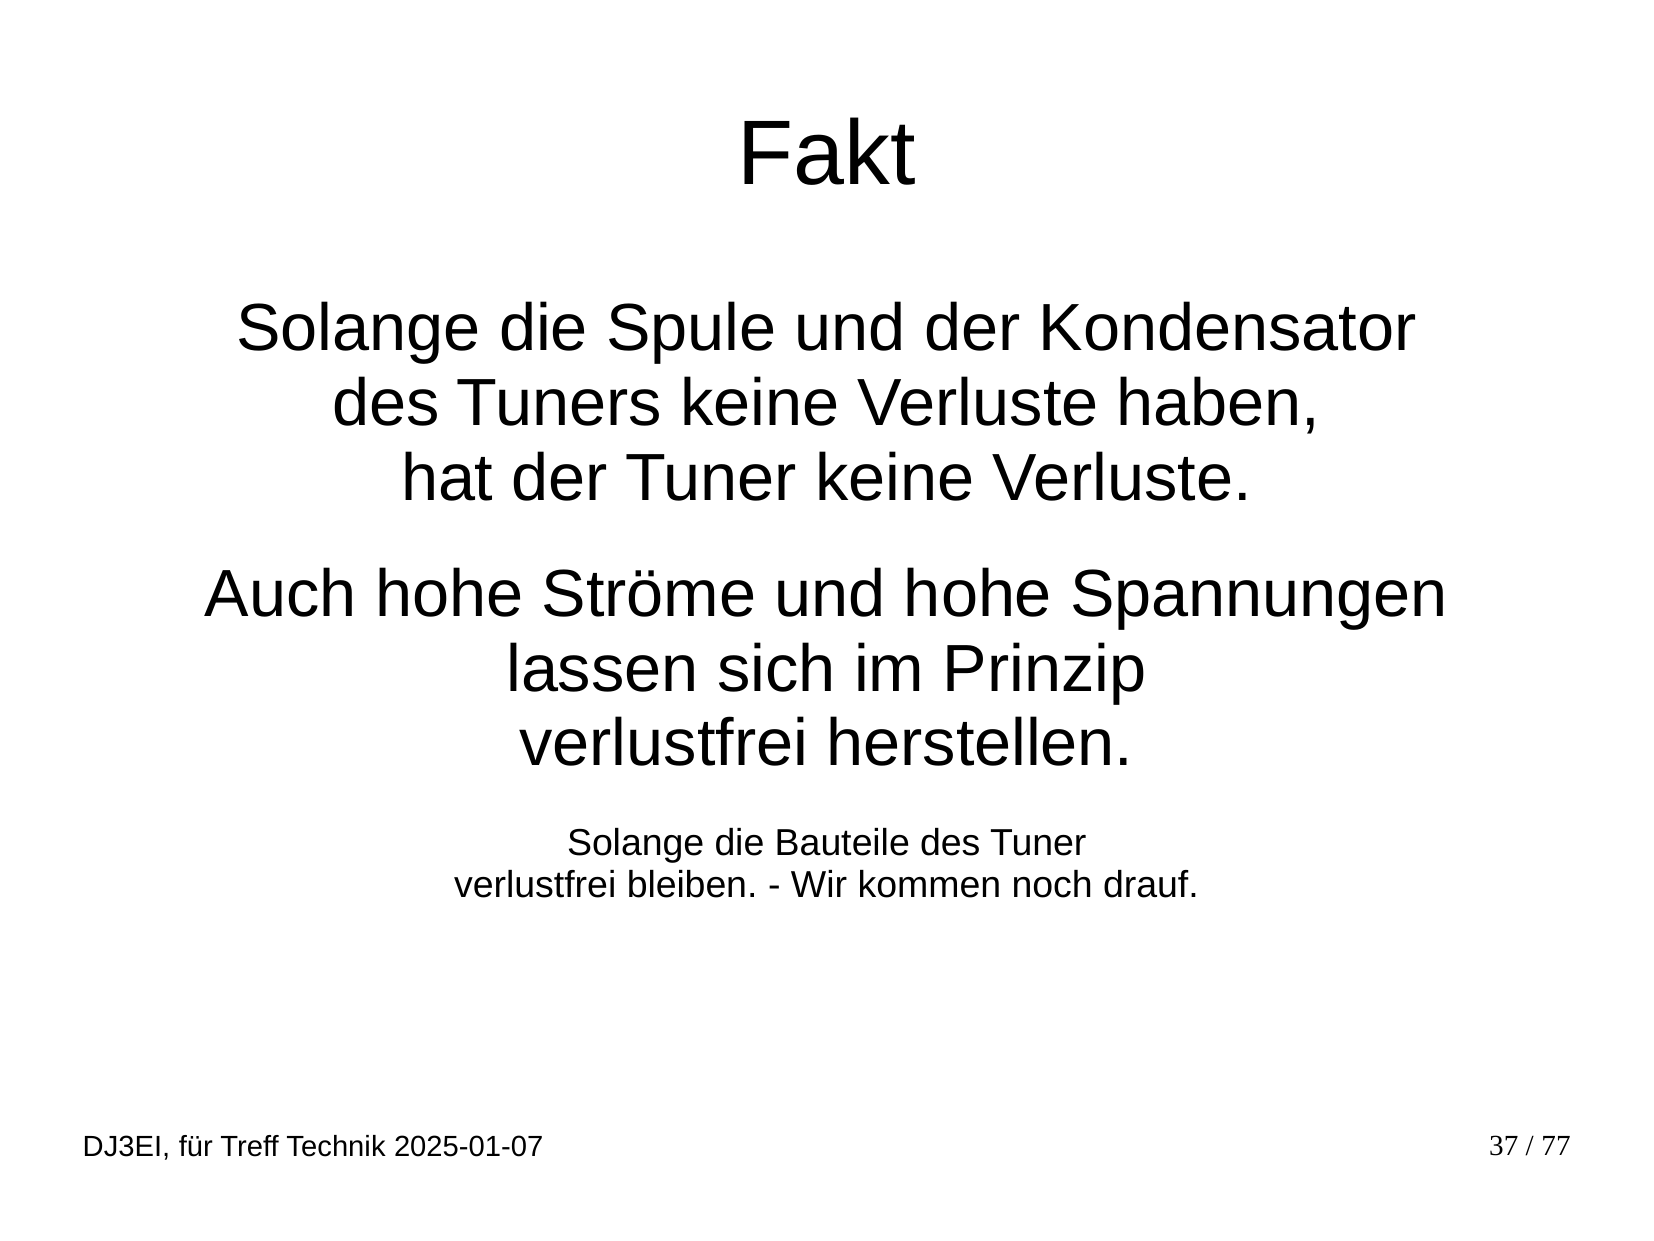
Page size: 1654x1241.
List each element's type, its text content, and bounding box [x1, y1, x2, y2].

list Solange die Spule und der Kondensator des Tuners keine Verluste haben, hat der Tuner keine Verluste. Auch hohe Ströme und hohe Spannungen lassen sich im Prinzip verlustfrei herstellen. Solange die Bauteile des Tuner verlustfrei bleiben. - Wir kommen noch drauf. [82, 290, 1571, 1010]
title Fakt [82, 49, 1571, 257]
